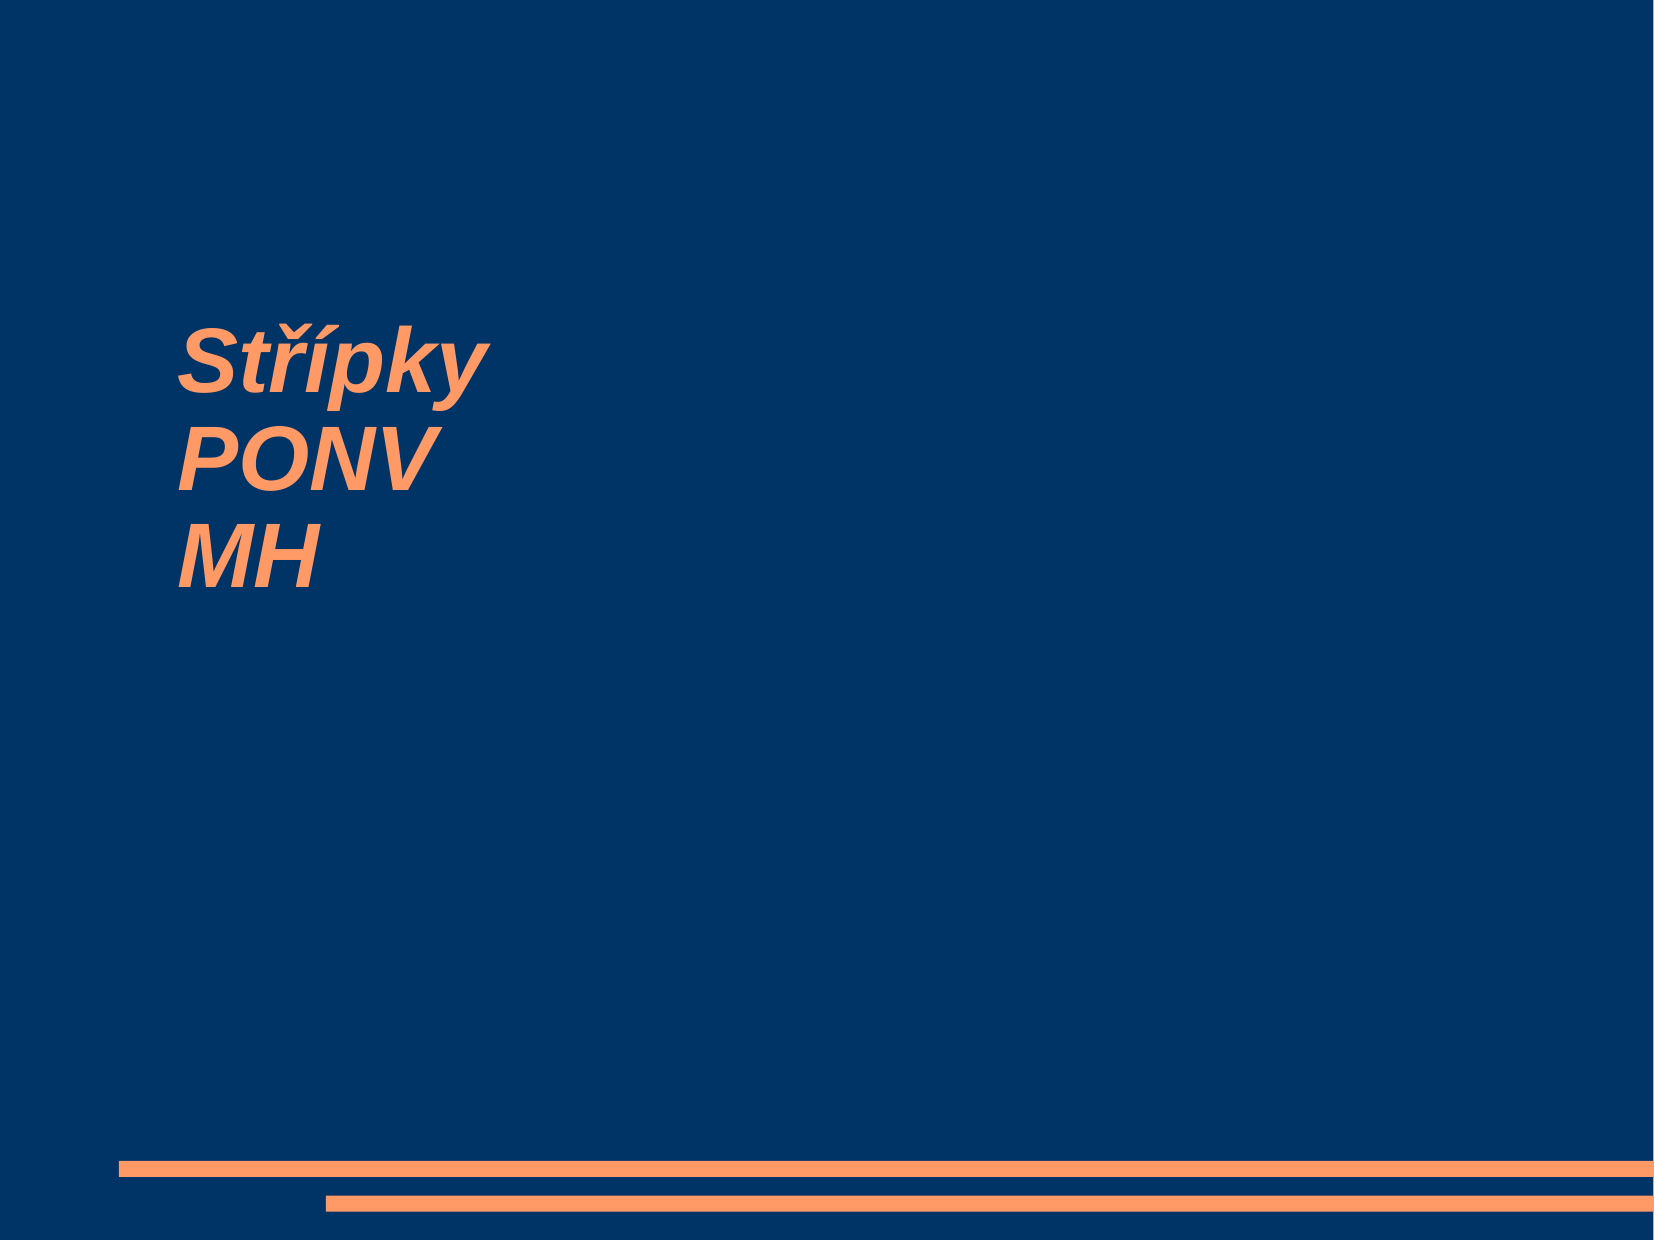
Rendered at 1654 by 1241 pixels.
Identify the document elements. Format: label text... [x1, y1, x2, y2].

title Střípky PONV MH [37, 305, 1611, 720]
